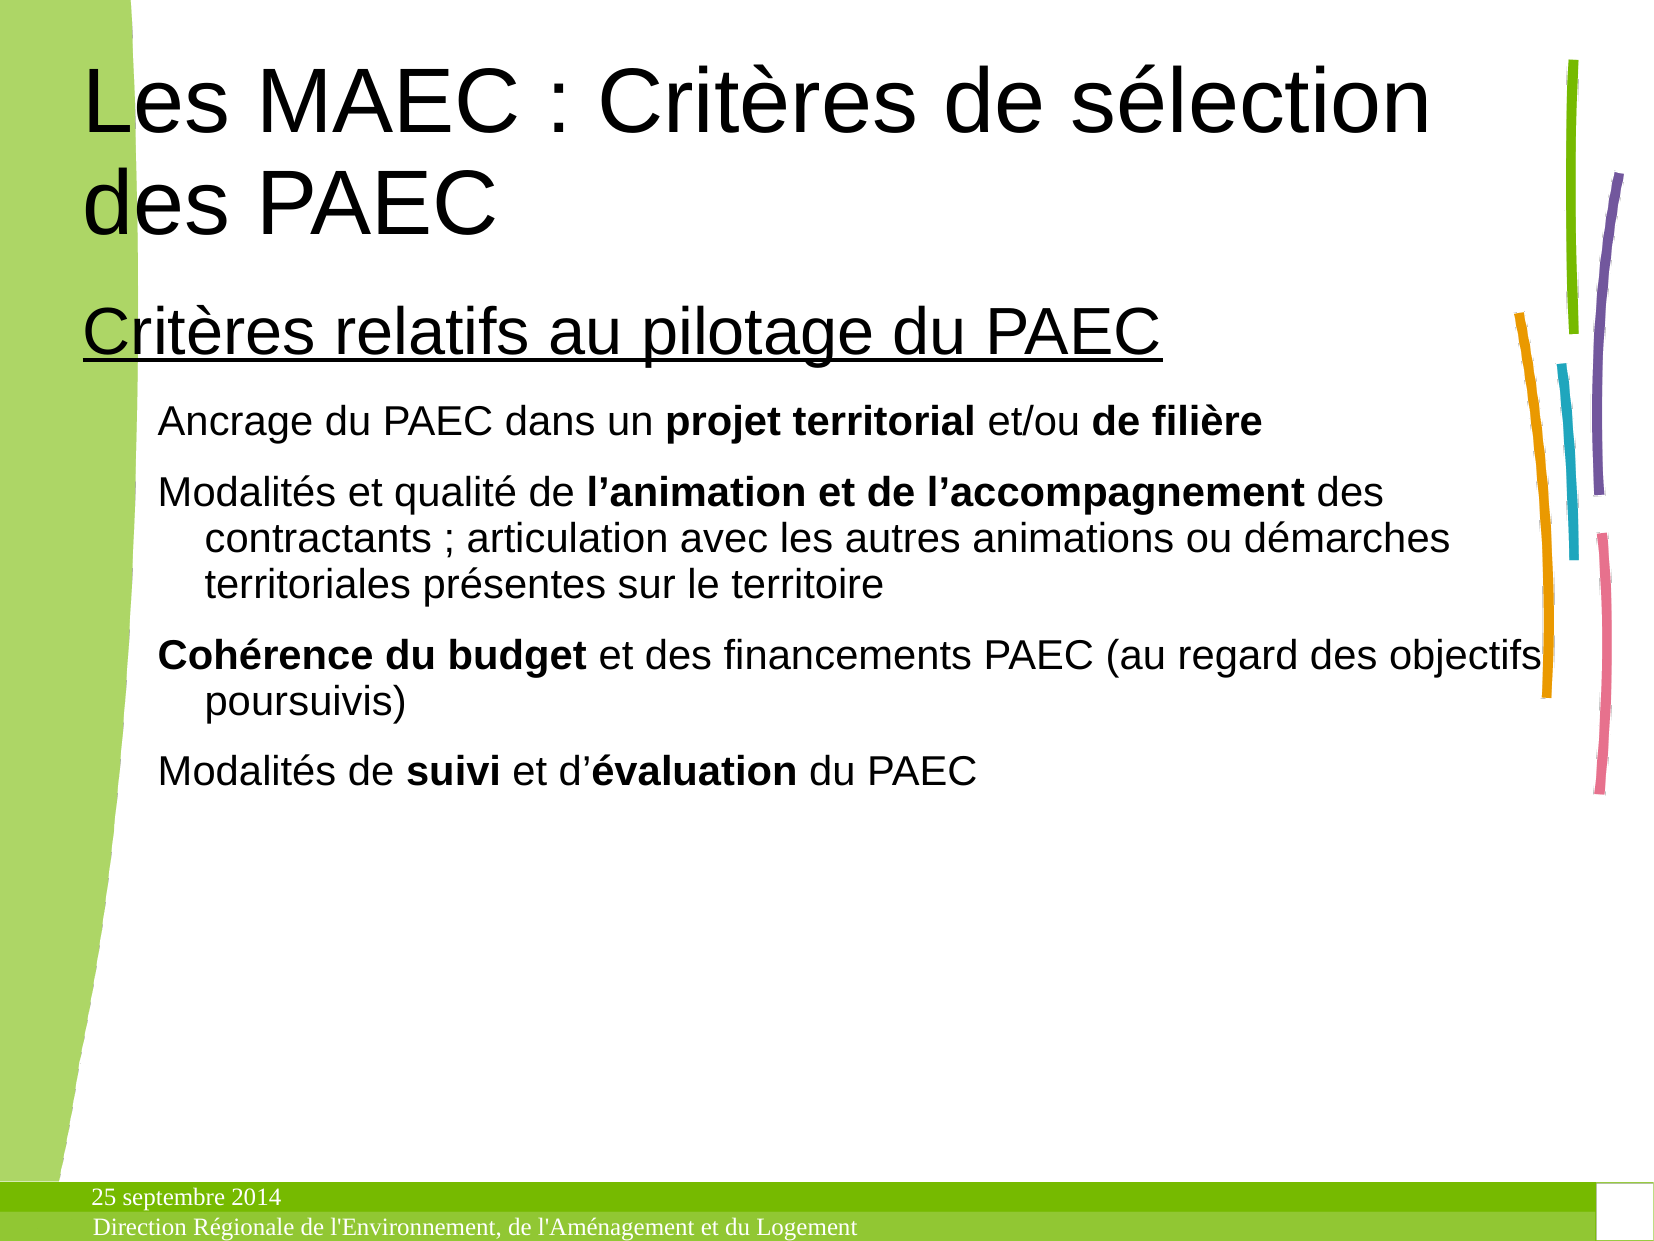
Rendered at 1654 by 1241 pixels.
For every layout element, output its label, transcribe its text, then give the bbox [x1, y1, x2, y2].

picture [0, 0, 1654, 1241]
title Les MAEC : Critères de sélection des PAEC [82, 49, 1565, 257]
list Critères relatifs au pilotage du PAEC Ancrage du PAEC dans un projet territorial et/ou de filière Modalités et qualité de l’animation et de l’accompagnement des contractants ; articulation avec les autres animations ou démarches territoriales présentes sur le territoire Cohérence du budget et des financements PAEC (au regard des objectifs poursuivis) Modalités de suivi et d’évaluation du PAEC [82, 290, 1571, 1109]
